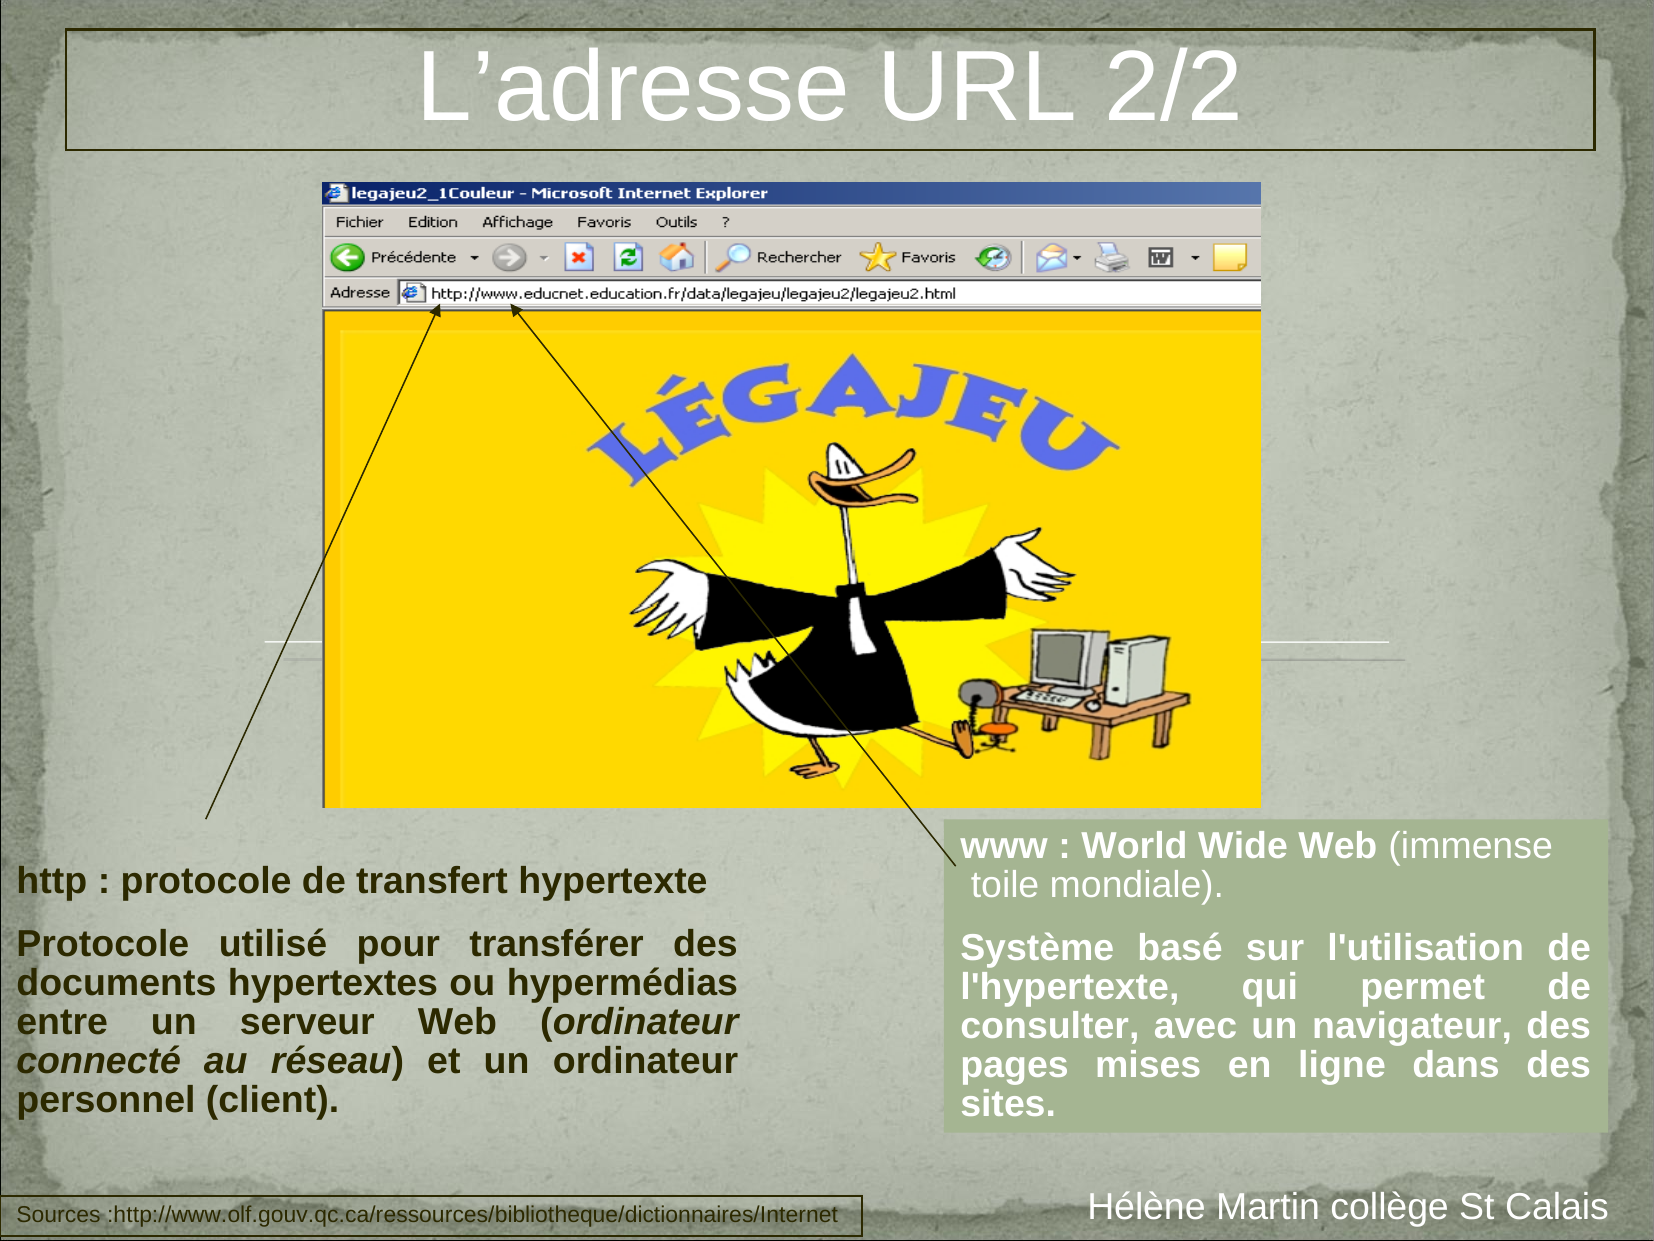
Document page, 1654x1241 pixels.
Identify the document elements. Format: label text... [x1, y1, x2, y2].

text_box L’adresse URL 2/2 [66, 29, 1595, 151]
text_box Sources :http://www.olf.gouv.qc.ca/ressources/bibliotheque/dictionnaires/Internet [0, 1195, 863, 1237]
text_box Hélène Martin collège St Calais [1072, 1181, 1625, 1239]
text_box www : World Wide Web (immense toile mondiale). Système basé sur l'utilisation de l'hypertexte, qui permet de consulter, avec un navigateur, des pages mises en ligne dans des sites. [943, 819, 1609, 1133]
text_box http : protocole de transfert hypertexte Protocole utilisé pour transférer des documents hypertextes ou hypermédias entre un serveur Web (ordinateur connecté au réseau) et un ordinateur personnel (client). [0, 854, 756, 1129]
picture [0, 0, 1654, 1241]
